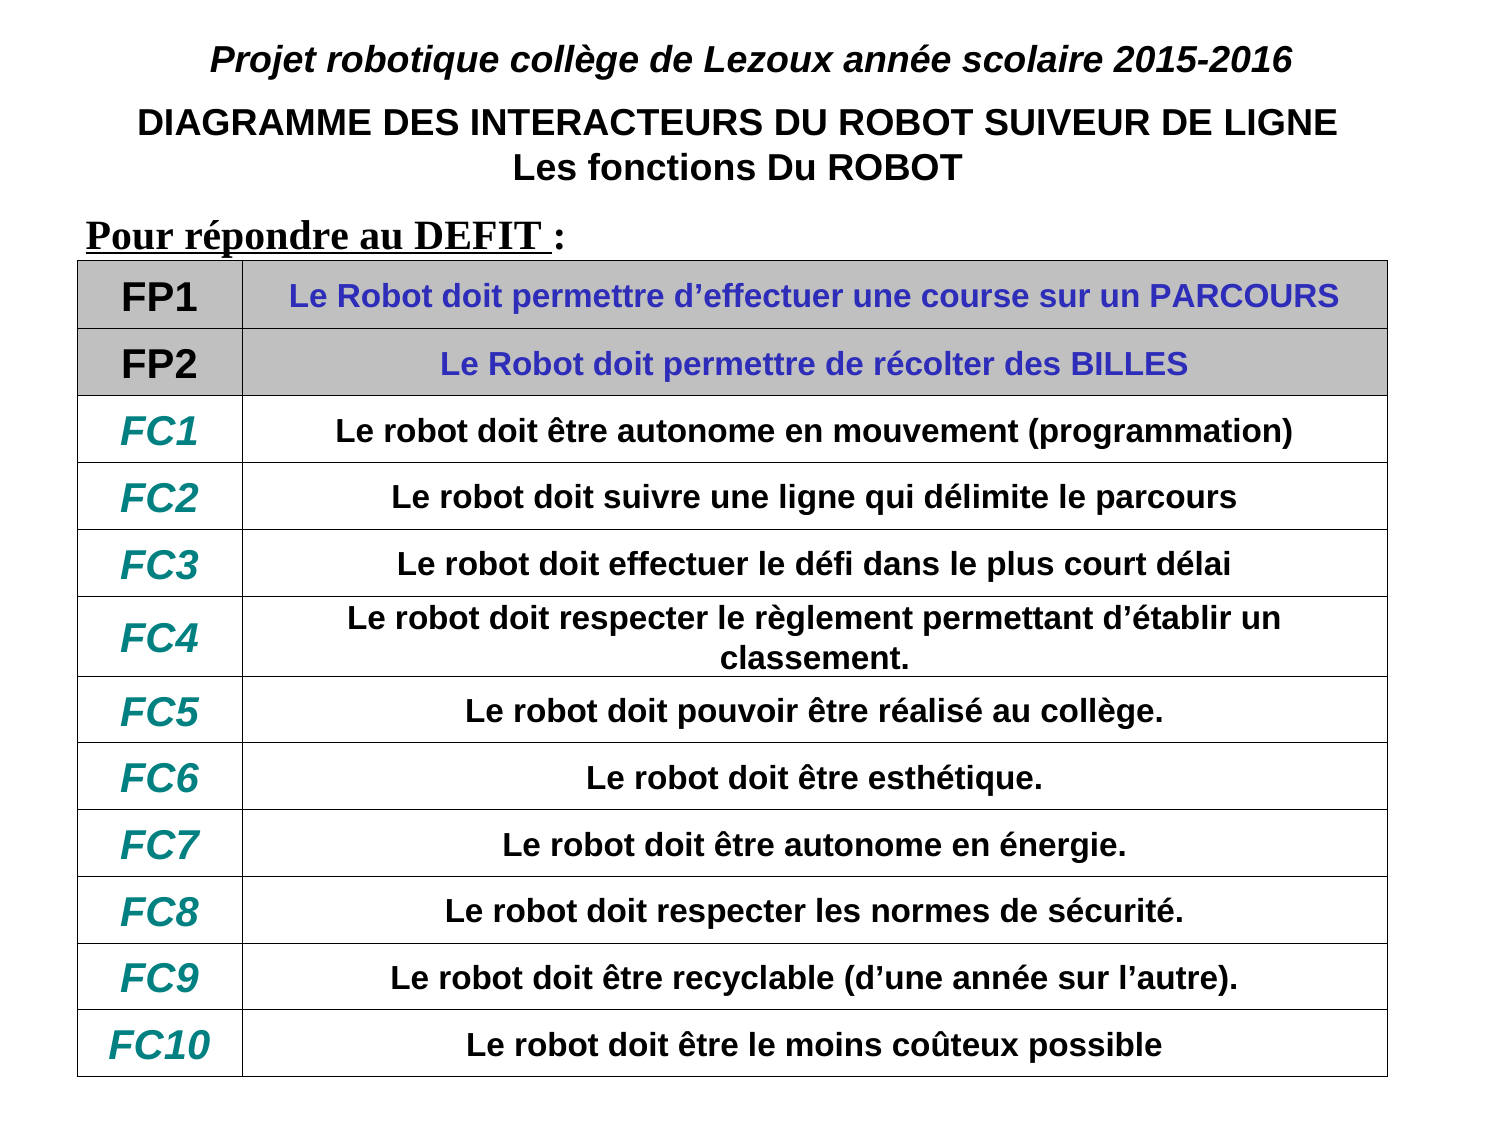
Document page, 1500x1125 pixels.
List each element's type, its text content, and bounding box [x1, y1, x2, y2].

table_header Le Robot doit permettre d’effectuer une course sur un PARCOURS [243, 261, 1387, 328]
table_cell Le robot doit être esthétique. [243, 743, 1387, 809]
table_cell FC1 [78, 396, 242, 462]
table_cell Le robot doit suivre une ligne qui délimite le parcours [243, 463, 1387, 529]
table_cell FC9 [78, 944, 242, 1009]
table_cell FC7 [78, 810, 242, 876]
text_box Pour répondre au DEFIT : [70, 200, 662, 266]
table_cell Le robot doit respecter le règlement permettant d’établir un classement. [243, 597, 1387, 676]
table_cell Le robot doit pouvoir être réalisé au collège. [243, 677, 1387, 742]
table_cell FC10 [78, 1010, 242, 1076]
table_cell Le robot doit être autonome en énergie. [243, 810, 1387, 876]
table_cell FC8 [78, 877, 242, 943]
table_cell Le Robot doit permettre de récolter des BILLES [243, 329, 1387, 395]
table_header FP1 [78, 266, 242, 328]
table_cell FC4 [78, 597, 242, 676]
table_cell FC5 [78, 677, 242, 742]
table_cell Le robot doit respecter les normes de sécurité. [243, 877, 1387, 943]
table_cell Le robot doit être le moins coûteux possible [243, 1010, 1387, 1076]
table_cell FP2 [78, 329, 242, 395]
table_cell Le robot doit être autonome en mouvement (programmation) [243, 396, 1387, 462]
table_cell Le robot doit être recyclable (d’une année sur l’autre). [243, 944, 1387, 1009]
title DIAGRAMME DES INTERACTEURS DU ROBOT SUIVEUR DE LIGNE Les fonctions Du ROBOT [100, 90, 1376, 197]
table_cell FC3 [78, 530, 242, 596]
table_cell FC2 [78, 463, 242, 529]
table_cell FC6 [78, 743, 242, 809]
text_box Projet robotique collège de Lezoux année scolaire 2015-2016 [162, 24, 1341, 90]
table_cell Le robot doit effectuer le défi dans le plus court délai [243, 530, 1387, 596]
